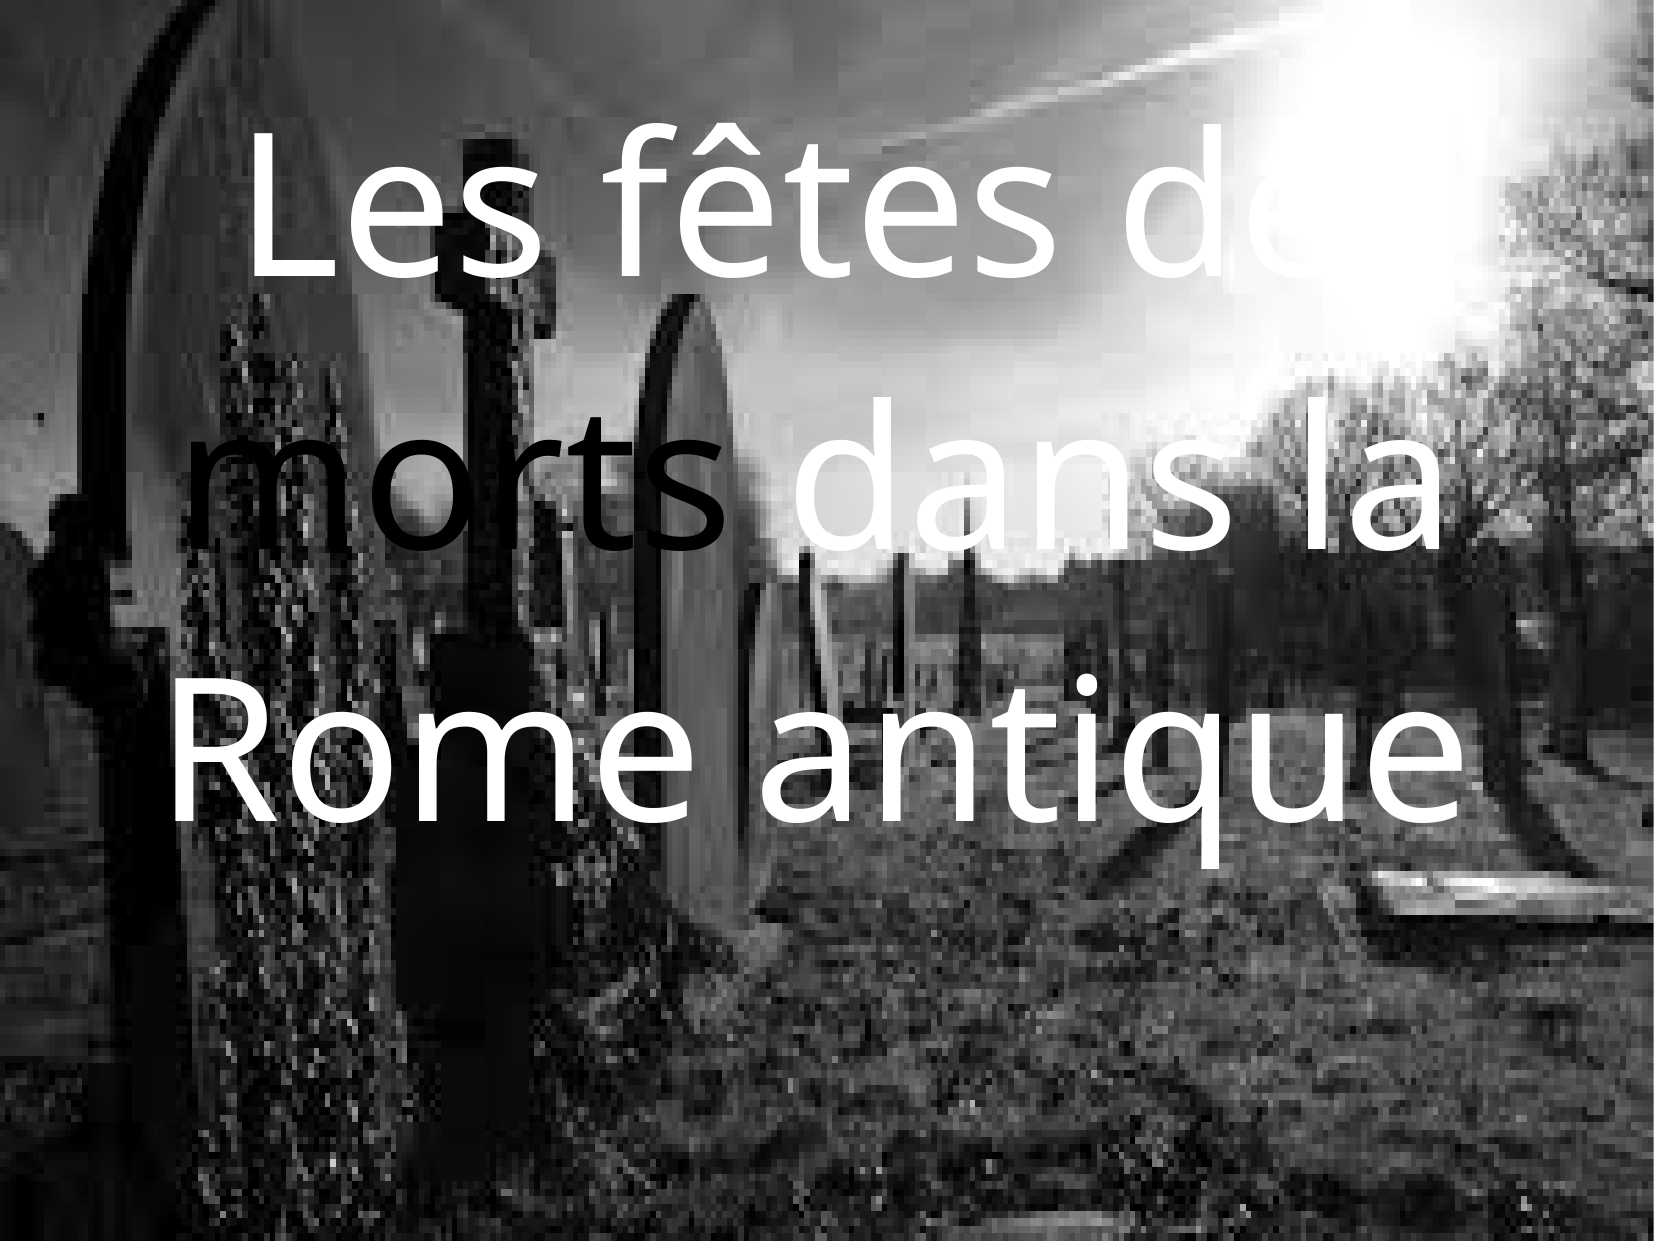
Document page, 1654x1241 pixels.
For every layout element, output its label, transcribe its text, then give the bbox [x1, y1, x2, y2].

picture [0, 0, 1654, 1241]
title Les fêtes des morts dans la Rome antique [70, 0, 1559, 888]
